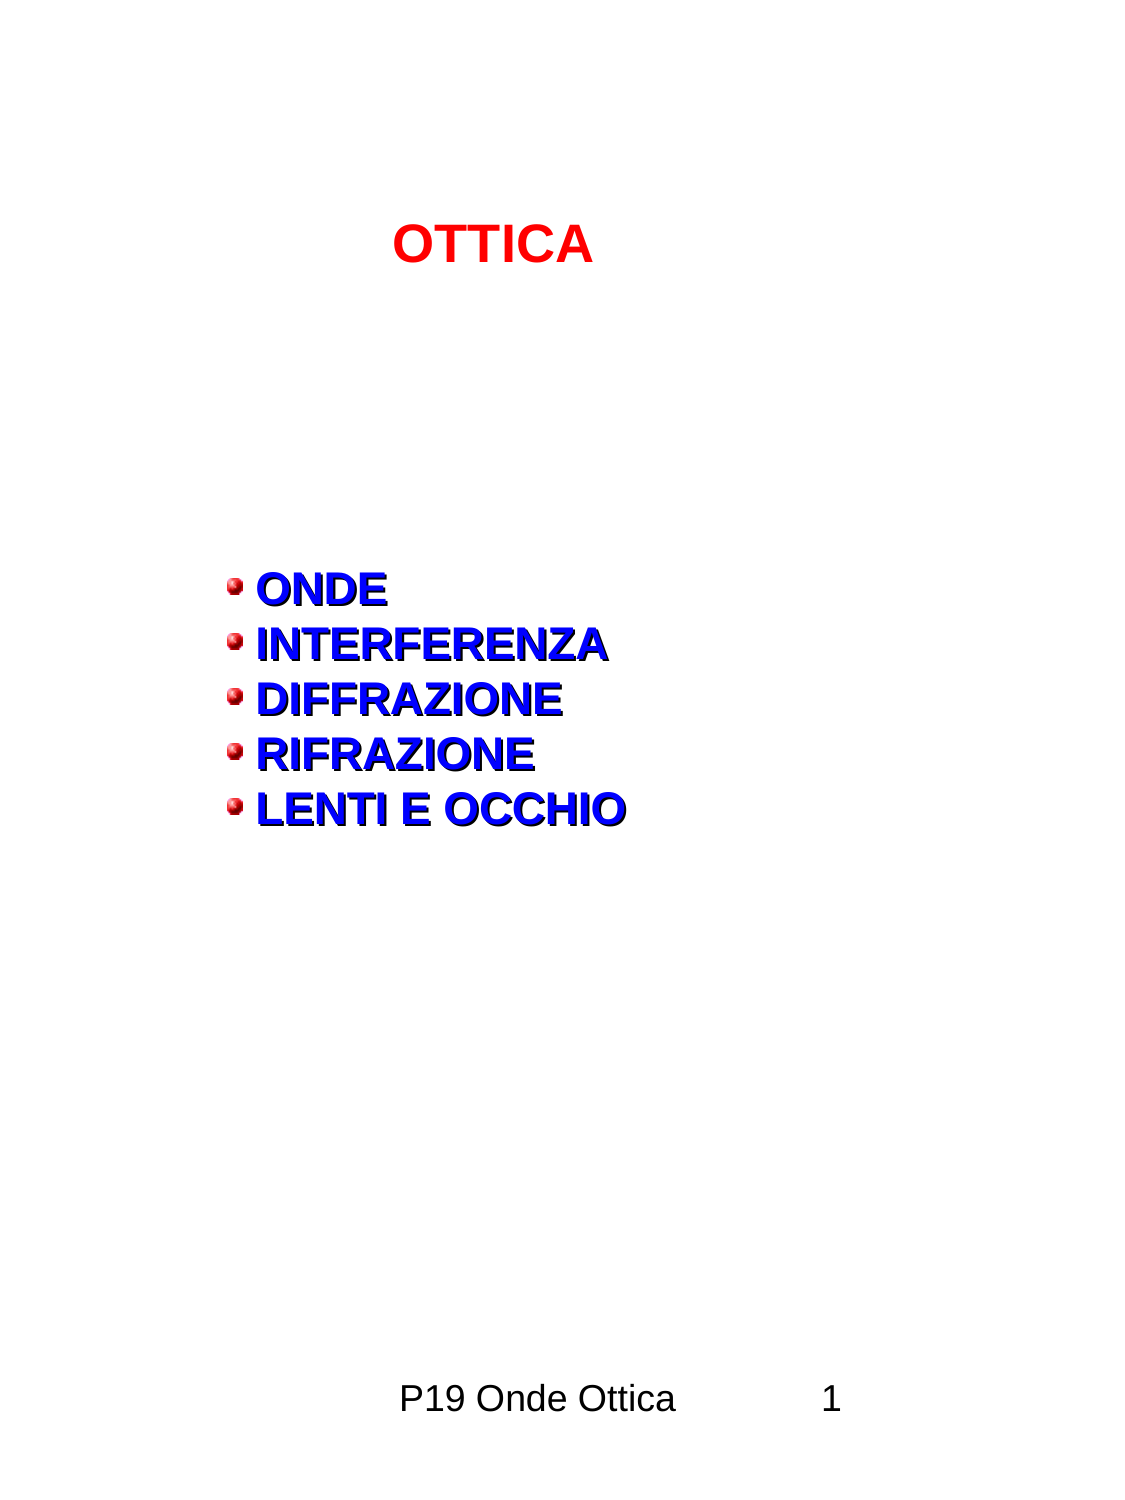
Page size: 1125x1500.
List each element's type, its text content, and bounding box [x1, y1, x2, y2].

picture [227, 578, 243, 595]
picture [227, 633, 243, 650]
text_box ONDE INTERFERENZA DIFFRAZIONE RIFRAZIONE LENTI E OCCHIO [212, 551, 981, 842]
picture [227, 688, 243, 705]
text_box OTTICA [377, 200, 1125, 281]
picture [227, 743, 243, 760]
picture [227, 798, 243, 815]
